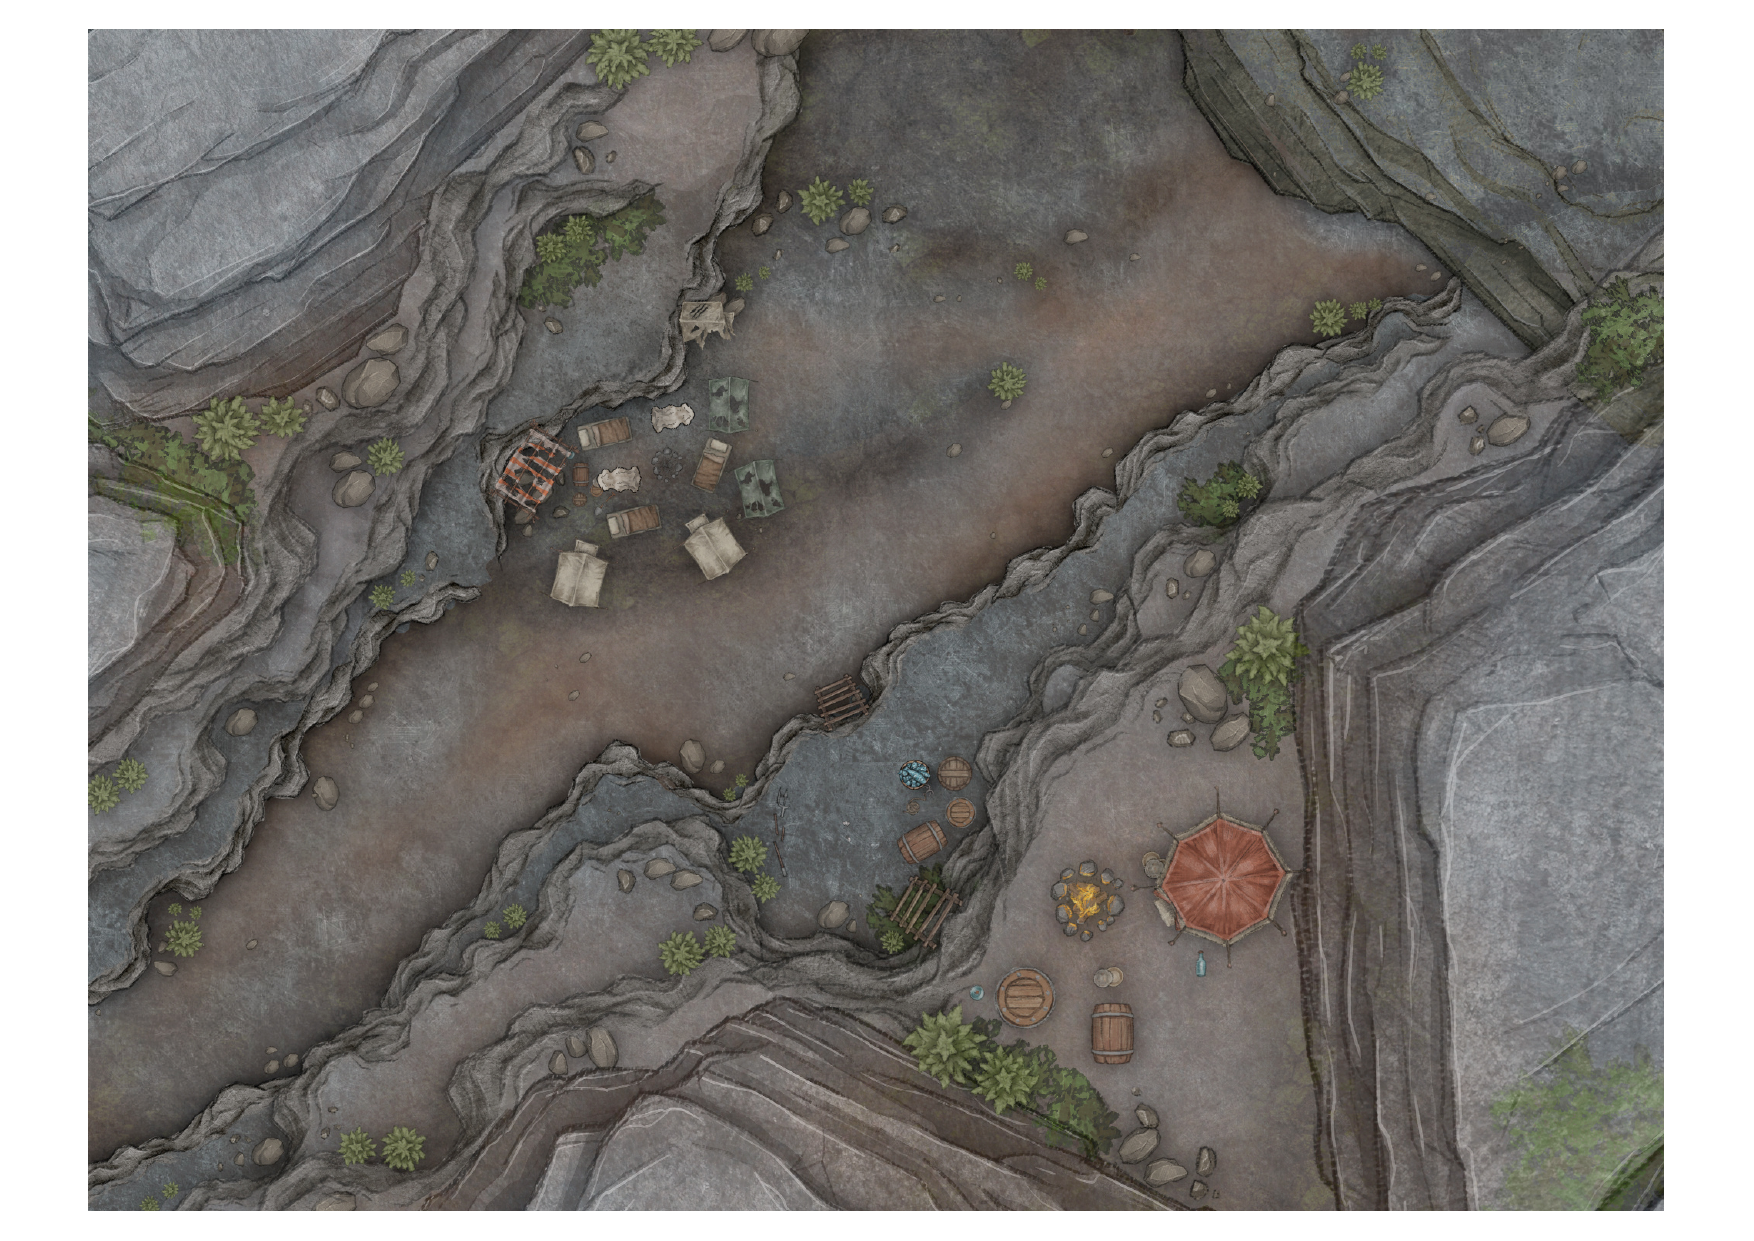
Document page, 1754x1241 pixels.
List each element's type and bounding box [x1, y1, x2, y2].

picture [88, 29, 1664, 1211]
